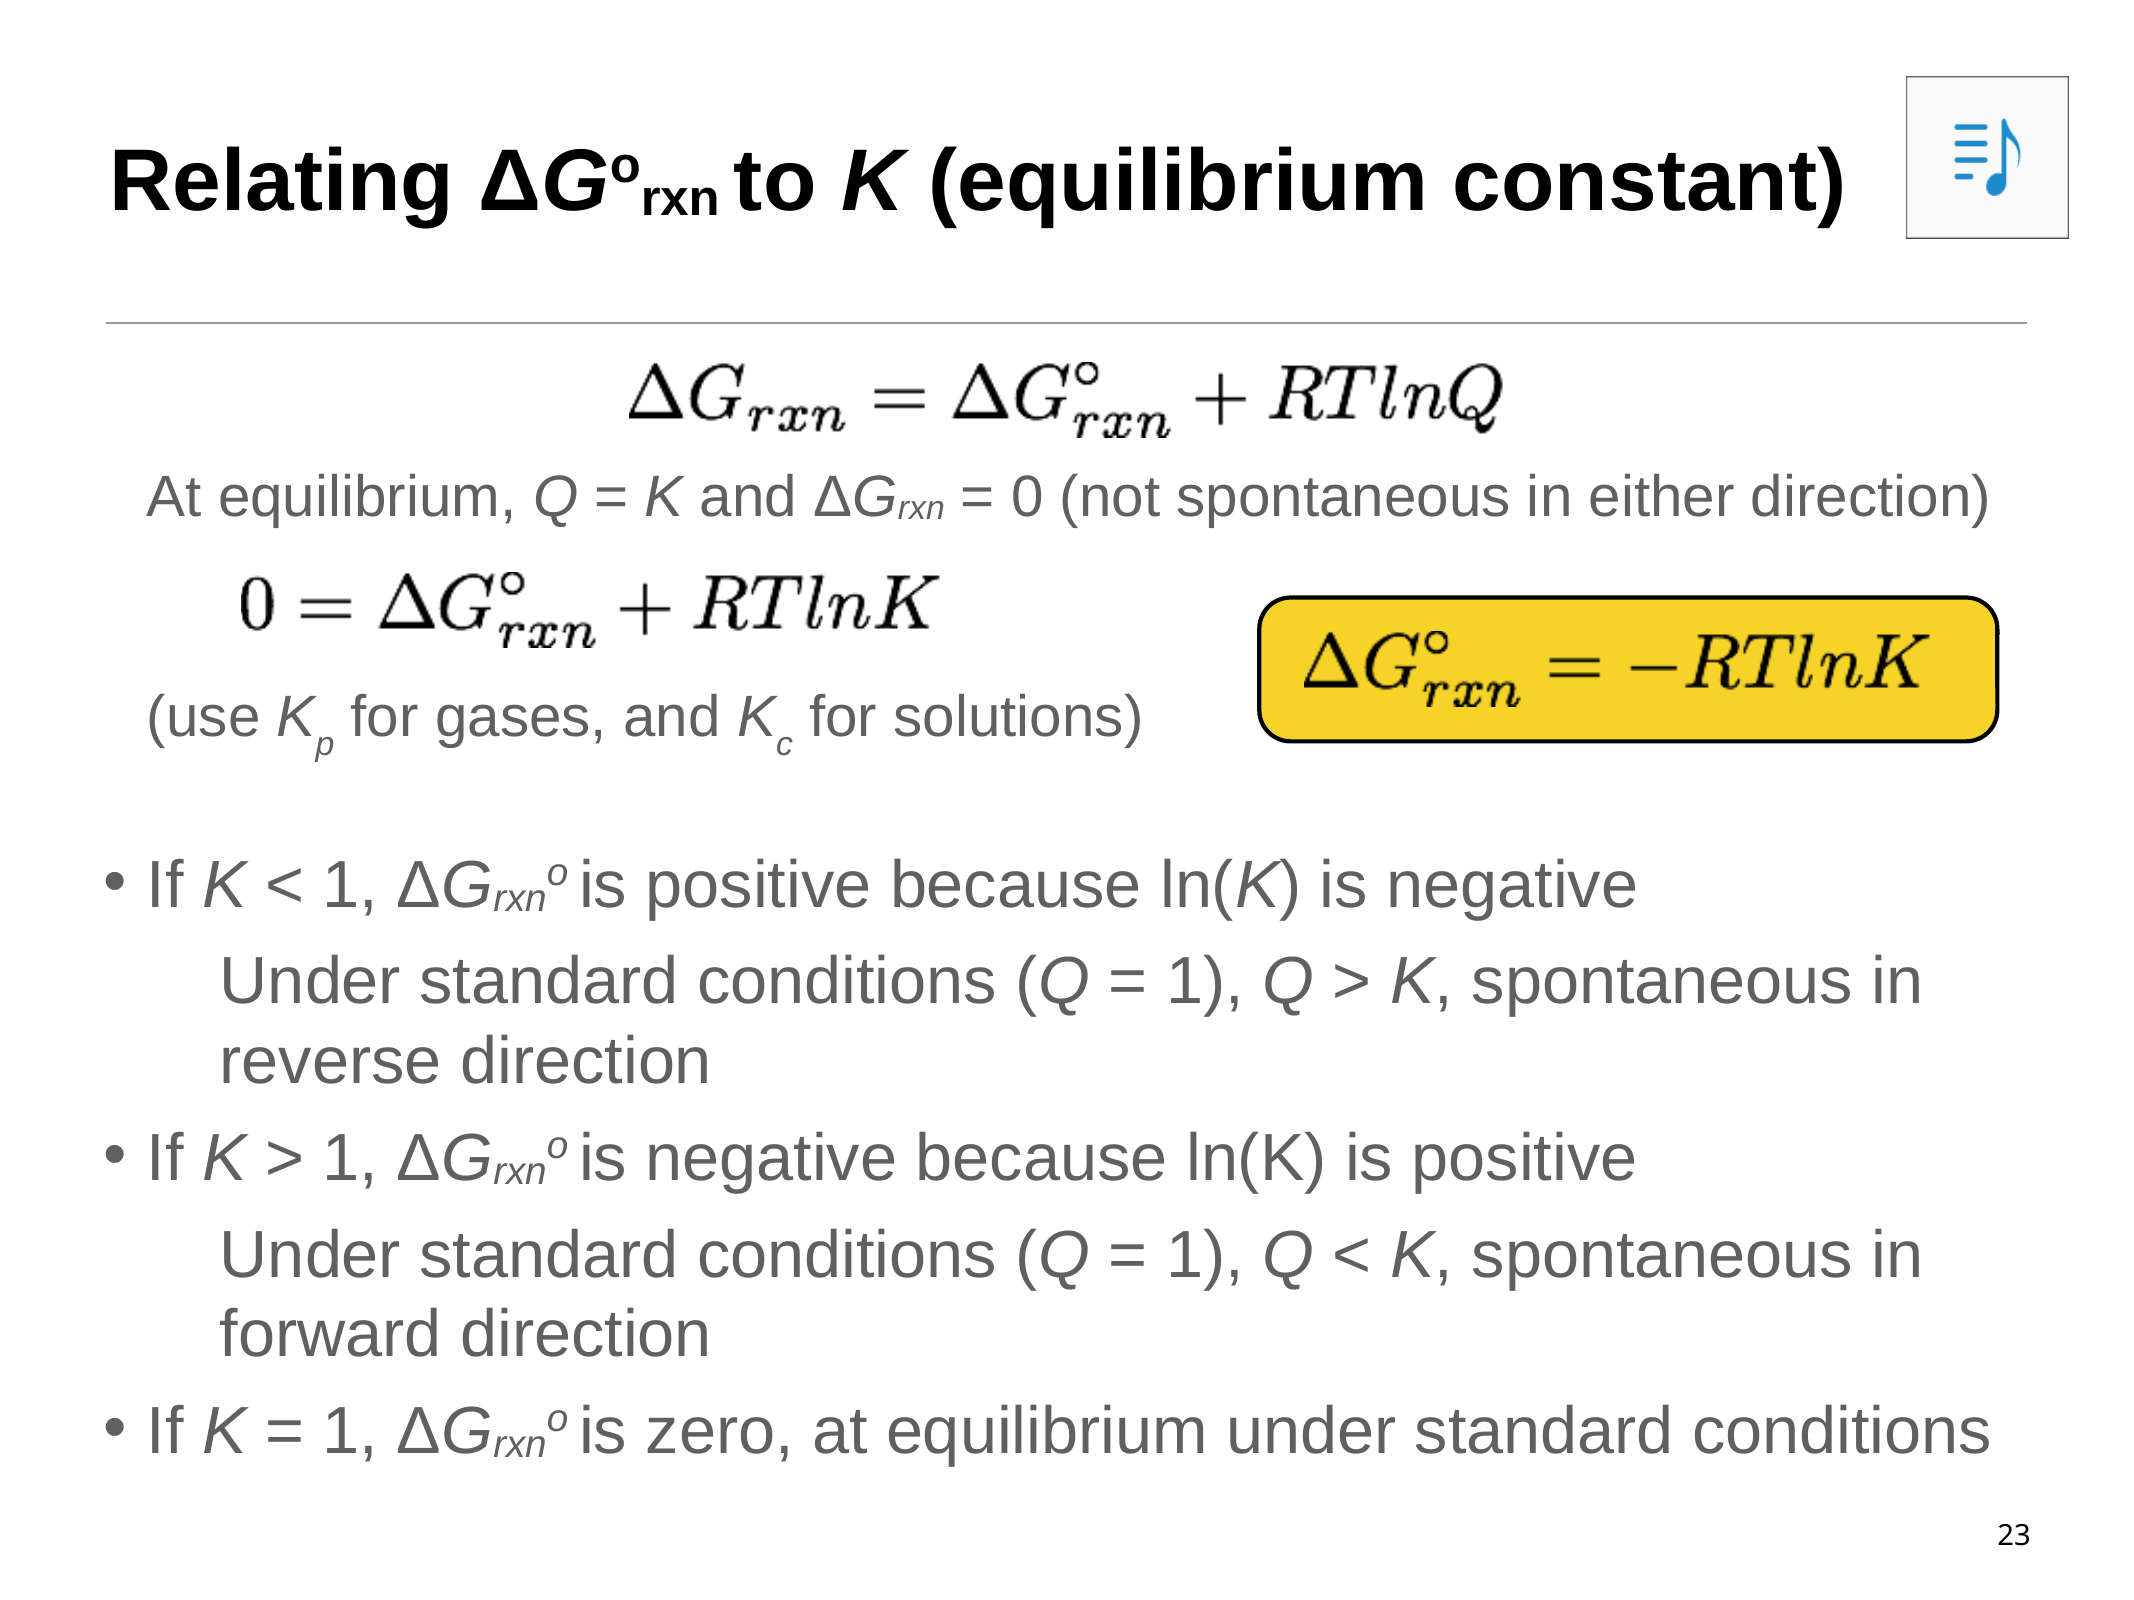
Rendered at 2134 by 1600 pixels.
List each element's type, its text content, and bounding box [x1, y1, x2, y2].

picture [241, 572, 942, 648]
text_box If K < 1, ΔGrxno is positive because ln(K) is negative Under standard conditions (Q = 1), Q > K, spontaneous in reverse direction If K > 1, ΔGrxno is negative because ln(K) is positive Under standard conditions (Q = 1), Q < K, spontaneous in forward direction If K = 1, ΔGrxno is zero, at equilibrium under standard conditions [94, 832, 2081, 1488]
text_box (use Kp for gases, and Kc for solutions) [94, 669, 2081, 797]
text_box [1259, 597, 1998, 669]
text_box [1905, 75, 2071, 241]
picture [1304, 631, 1932, 669]
title Relating ΔGorxn to K (equilibrium constant) [100, 117, 1883, 237]
list At equilibrium, Q = K and ΔGrxn = 0 (not spontaneous in either direction) [94, 449, 2081, 577]
picture [629, 362, 1505, 438]
